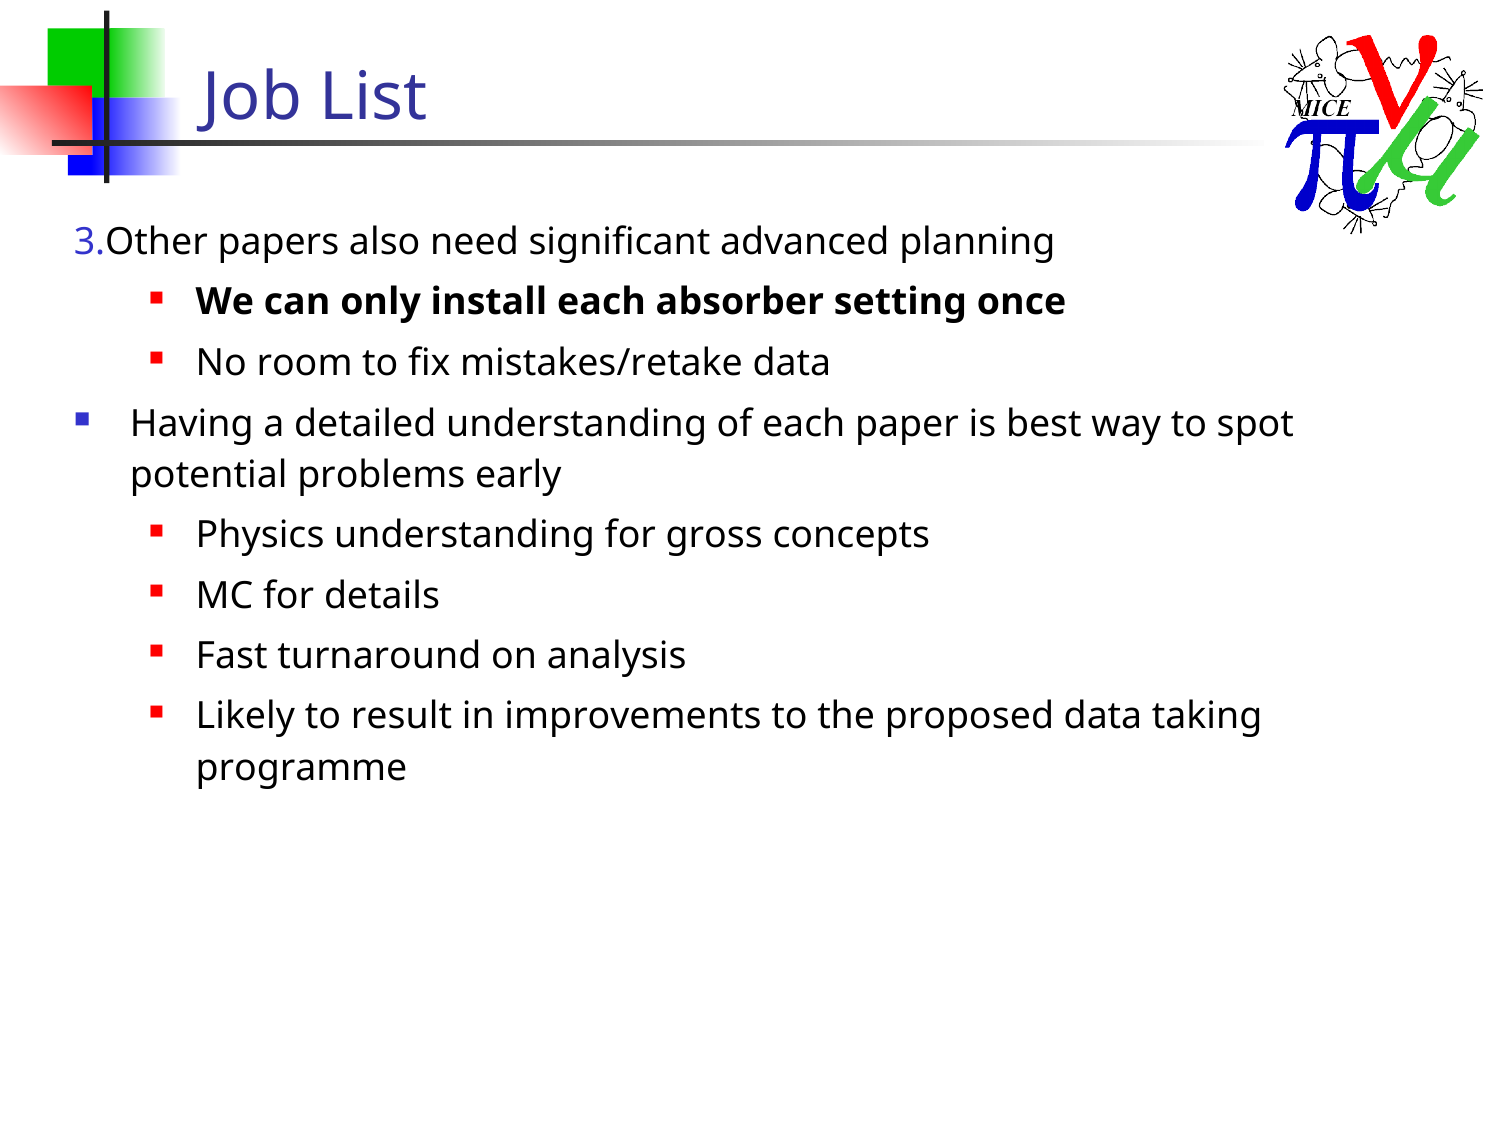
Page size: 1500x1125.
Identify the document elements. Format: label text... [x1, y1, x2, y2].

title Job List [187, 0, 1466, 147]
list Other papers also need significant advanced planning We can only install each absorber setting once No room to fix mistakes/retake data Having a detailed understanding of each paper is best way to spot potential problems early Physics understanding for gross concepts MC for details Fast turnaround on analysis Likely to result in improvements to the proposed data taking programme [59, 206, 1402, 729]
picture [1264, 5, 1500, 251]
